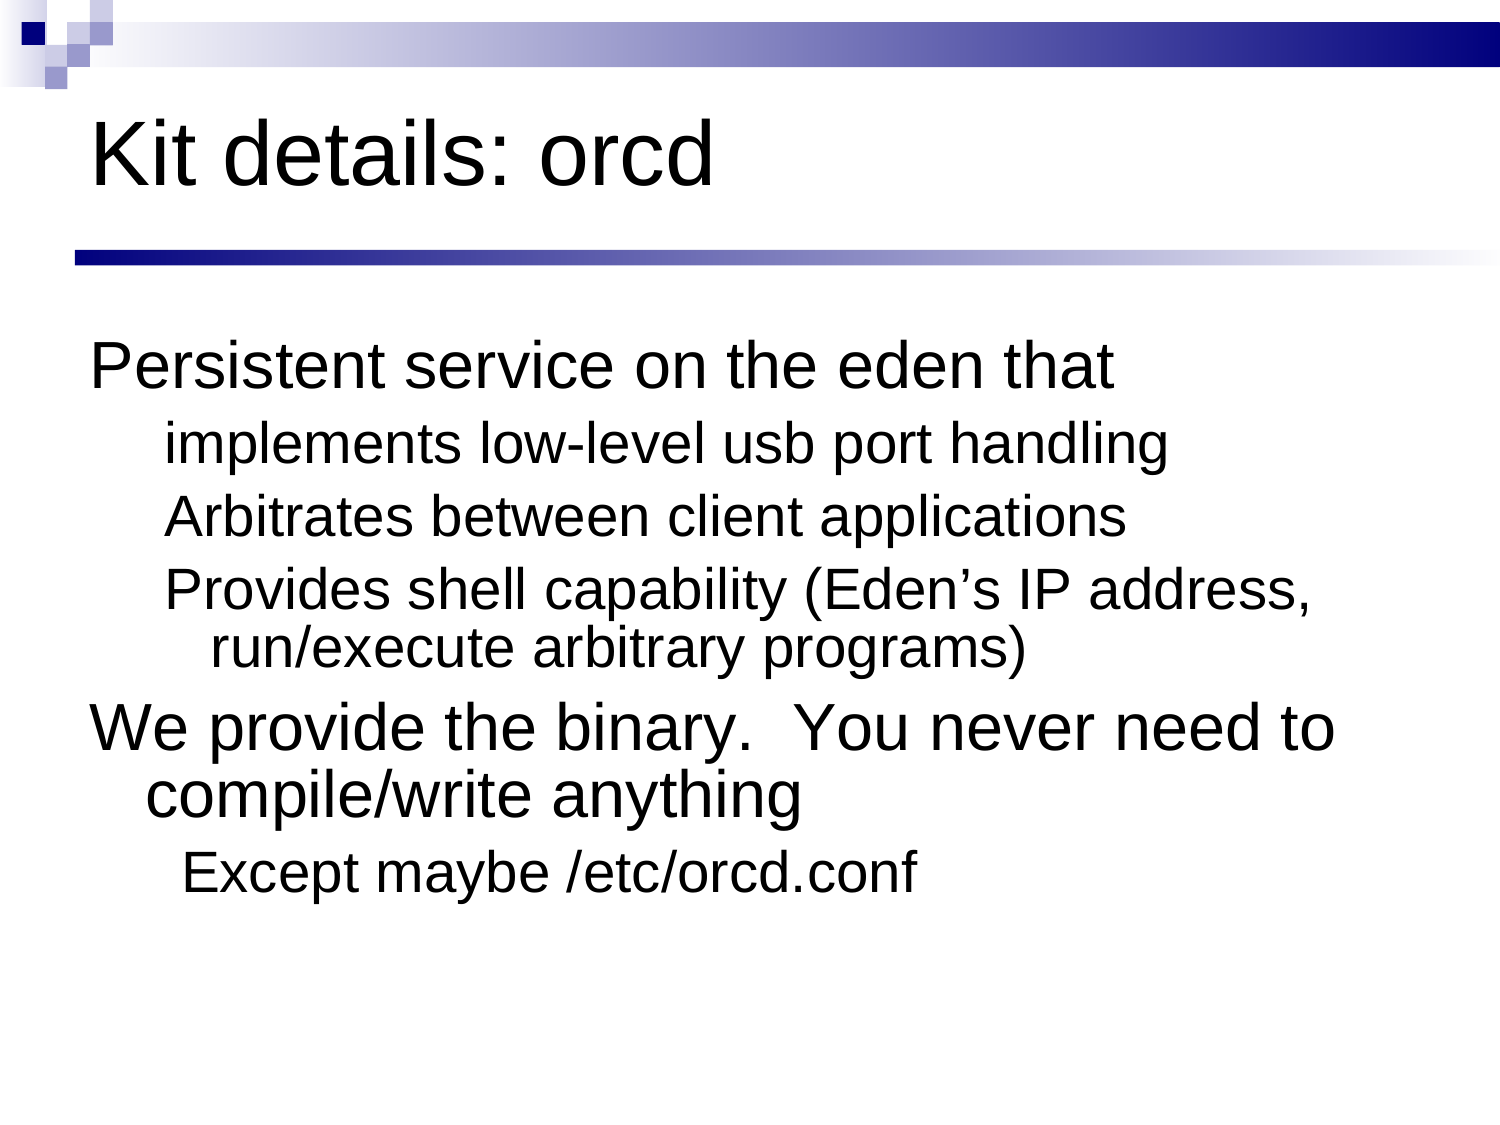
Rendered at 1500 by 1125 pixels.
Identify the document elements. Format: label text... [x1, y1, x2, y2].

list Persistent service on the eden that implements low-level usb port handling Arbitrates between client applications Provides shell capability (Eden’s IP address, run/execute arbitrary programs) We provide the binary. You never need to compile/write anything Except maybe /etc/orcd.conf [75, 324, 1426, 963]
title Kit details: orcd [75, 75, 1426, 238]
